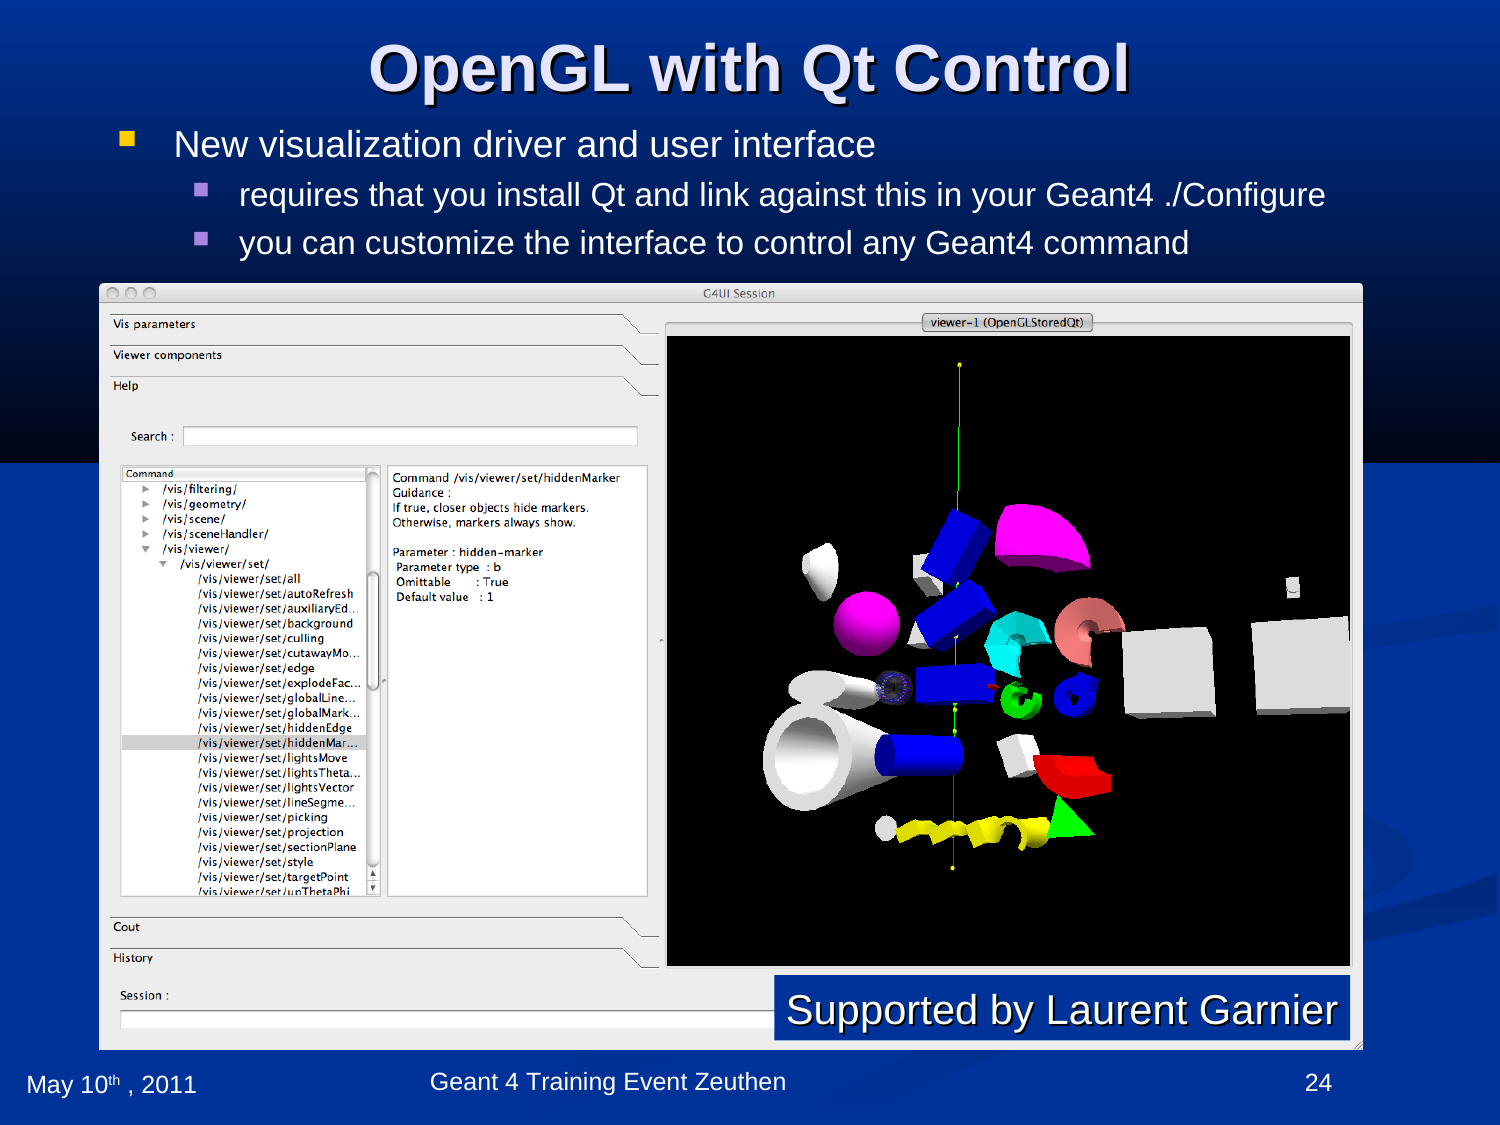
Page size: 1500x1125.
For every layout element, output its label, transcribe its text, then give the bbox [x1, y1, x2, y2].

text_box New visualization driver and user interface requires that you install Qt and link against this in your Geant4 ./Configure you can customize the interface to control any Geant4 command [102, 112, 1414, 1007]
title OpenGL with Qt Control [75, 12, 1426, 118]
picture [99, 283, 1363, 1051]
text_box Supported by Laurent Garnier [774, 975, 1351, 1041]
